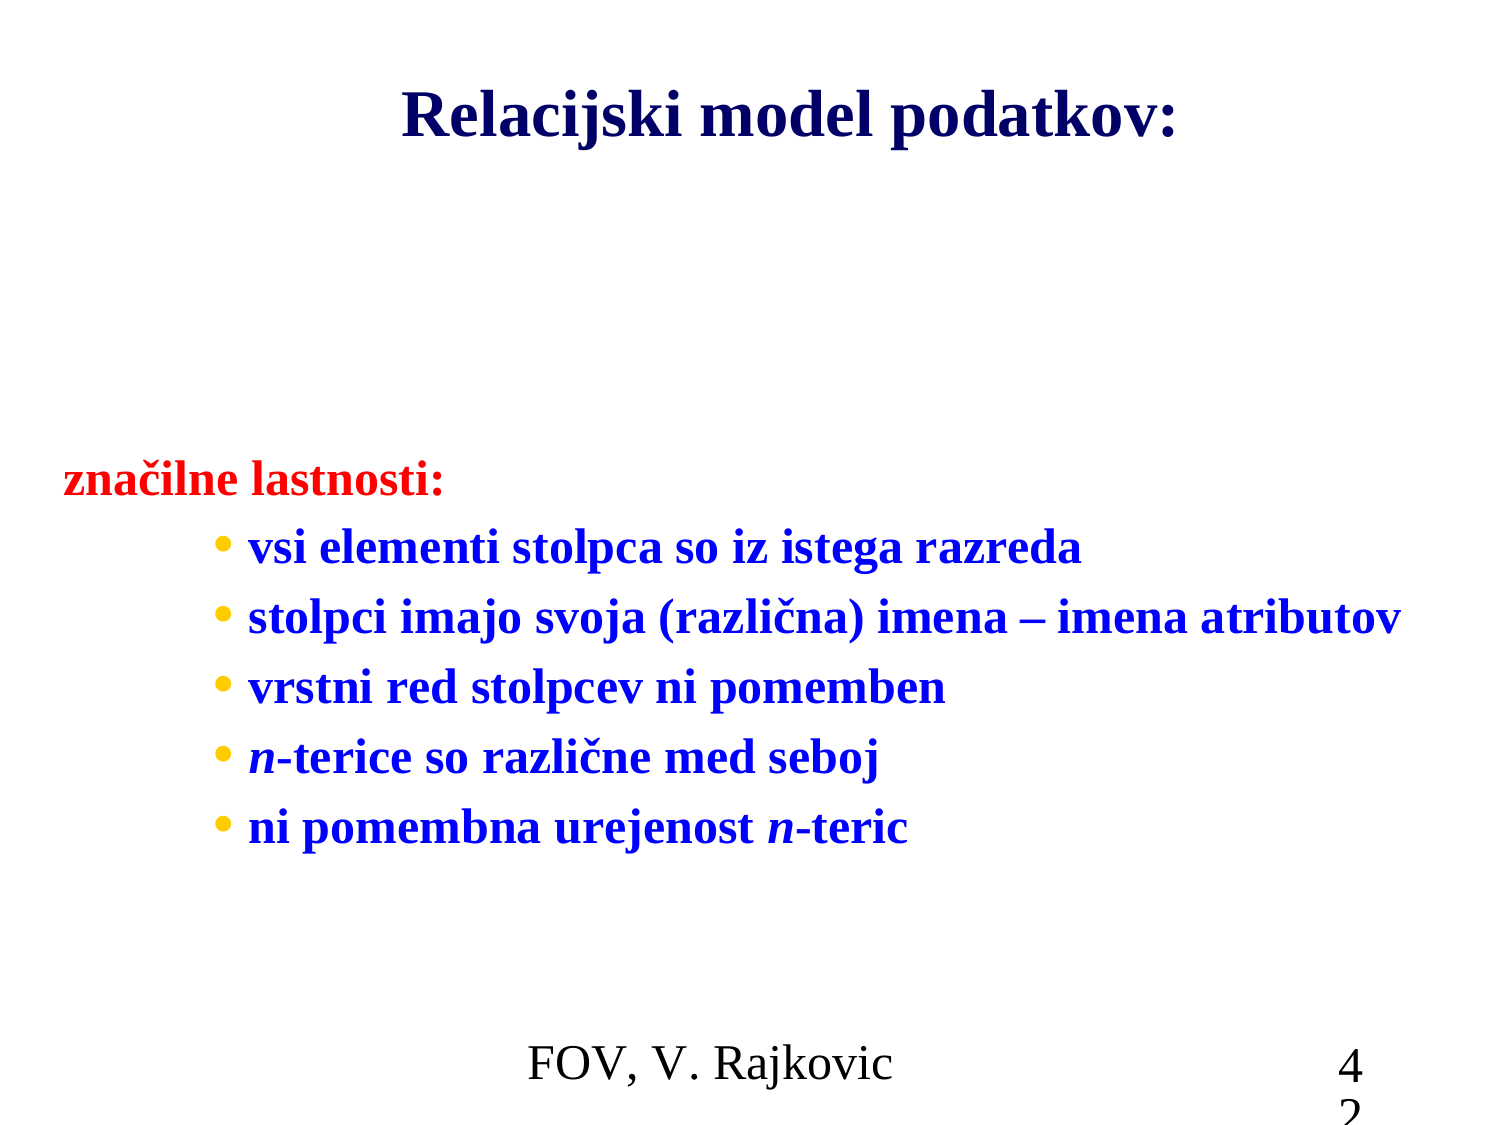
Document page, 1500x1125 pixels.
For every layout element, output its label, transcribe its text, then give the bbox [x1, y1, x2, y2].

text_box značilne lastnosti: • vsi elementi stolpca so iz istega razreda • stolpci imajo svoja (različna) imena – imena atributov • vrstni red stolpcev ni pomemben • n-terice so različne med seboj • ni pomembna urejenost n-teric [48, 437, 1417, 863]
text_box Relacijski model podatkov: [386, 62, 1196, 158]
